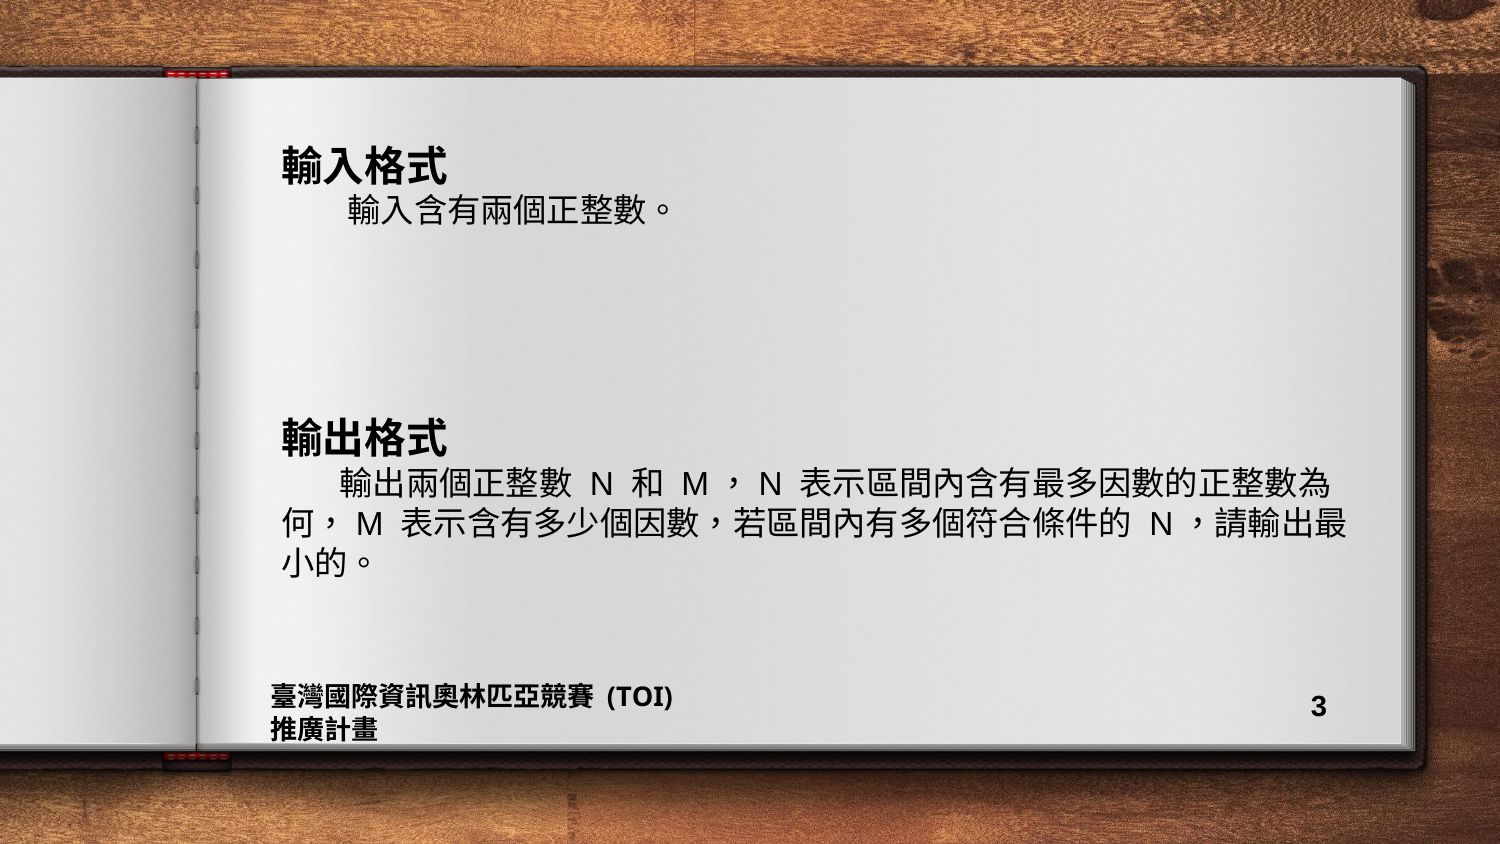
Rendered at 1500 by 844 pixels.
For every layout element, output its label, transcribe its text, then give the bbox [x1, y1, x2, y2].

text_box 3 [1295, 672, 1386, 737]
text_box 輸入格式 輸入含有兩個正整數。 [266, 132, 1356, 404]
text_box 輸出格式 輸出兩個正整數 N 和 M，N 表示區間內含有最多因數的正整數為何，M 表示含有多少個因數，若區間內有多個符合條件的 N，請輸出最小的。 [266, 404, 1368, 596]
